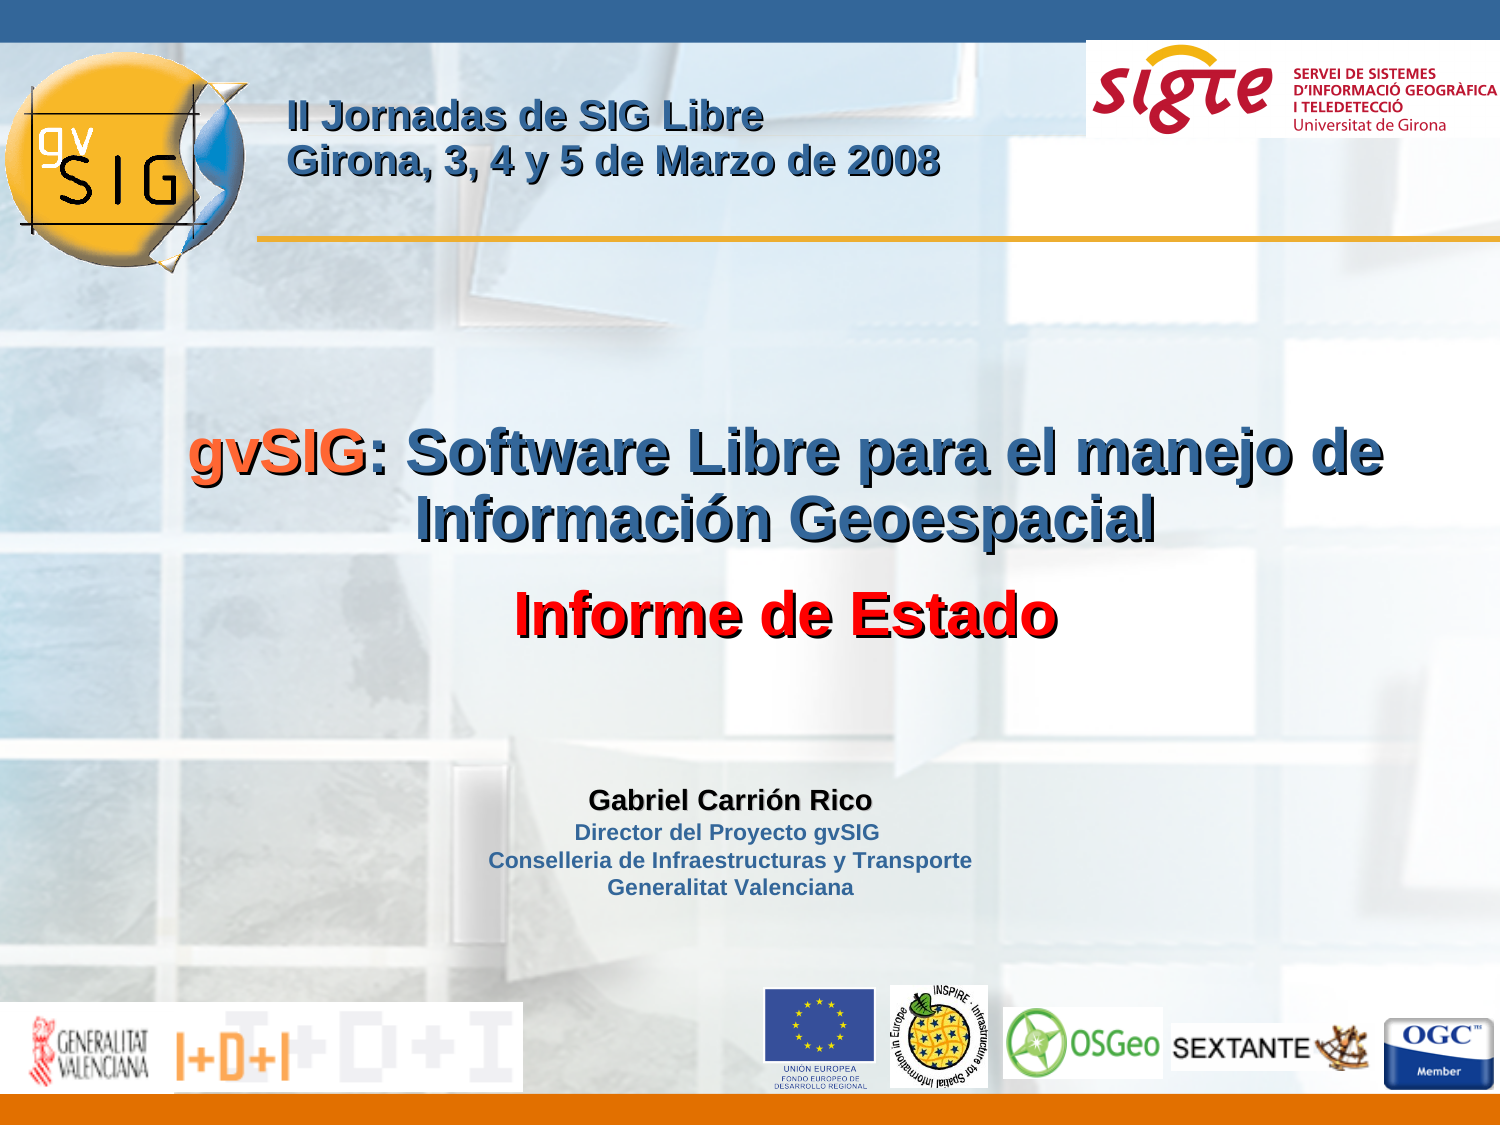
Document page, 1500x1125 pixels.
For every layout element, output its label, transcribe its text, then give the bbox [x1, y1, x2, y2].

text_box Gabriel Carrión Rico Director del Proyecto gvSIG Conselleria de Infraestructuras y Transporte Generalitat Valenciana [377, 776, 1084, 972]
picture [0, 1002, 523, 1094]
picture [1384, 1018, 1494, 1090]
picture [1086, 40, 1500, 86]
picture [763, 987, 876, 1089]
picture [1171, 1023, 1375, 1071]
picture [0, 49, 250, 276]
text_box II Jornadas de SIG Libre Girona, 3, 4 y 5 de Marzo de 2008 [271, 86, 1500, 196]
text_box gvSIG: Software Libre para el manejo de Información Geoespacial Informe de Estado [158, 411, 1414, 764]
picture [890, 985, 988, 1088]
picture [1003, 1007, 1163, 1079]
